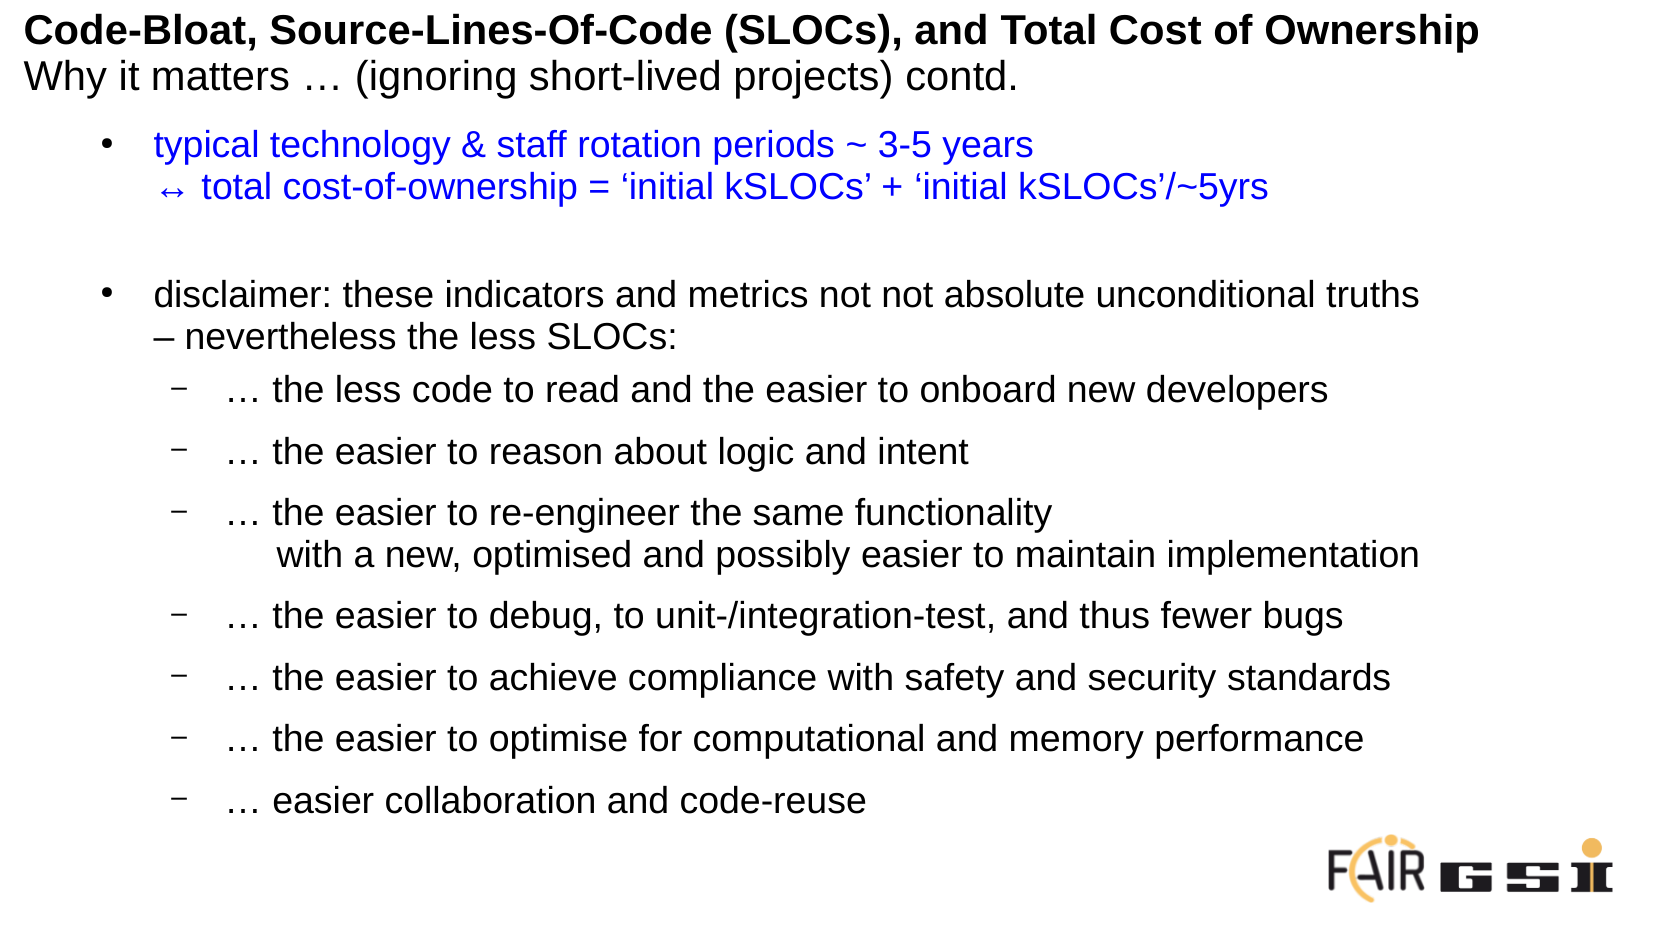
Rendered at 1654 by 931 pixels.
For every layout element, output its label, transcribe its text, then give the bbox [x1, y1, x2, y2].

picture [1439, 836, 1615, 895]
list typical technology & staff rotation periods ~ 3-5 years ↔ total cost-of-ownership = ‘initial kSLOCs’ + ‘initial kSLOCs’/~5yrs disclaimer: these indicators and metrics not not absolute unconditional truths – nevertheless the less SLOCs: … the less code to read and the easier to onboard new developers … the easier to reason about logic and intent … the easier to re-engineer the same functionality with a new, optimised and possibly easier to maintain implementation … the easier to debug, to unit-/integration-test, and thus fewer bugs … the easier to achieve compliance with safety and security standards … the easier to optimise for computational and memory performance … easier collaboration and code-reuse [82, 123, 1571, 870]
picture [1328, 870, 1425, 904]
title Code-Bloat, Source-Lines-Of-Code (SLOCs), and Total Cost of Ownership Why it matters … (ignoring short-lived projects) contd. [23, 6, 1638, 100]
